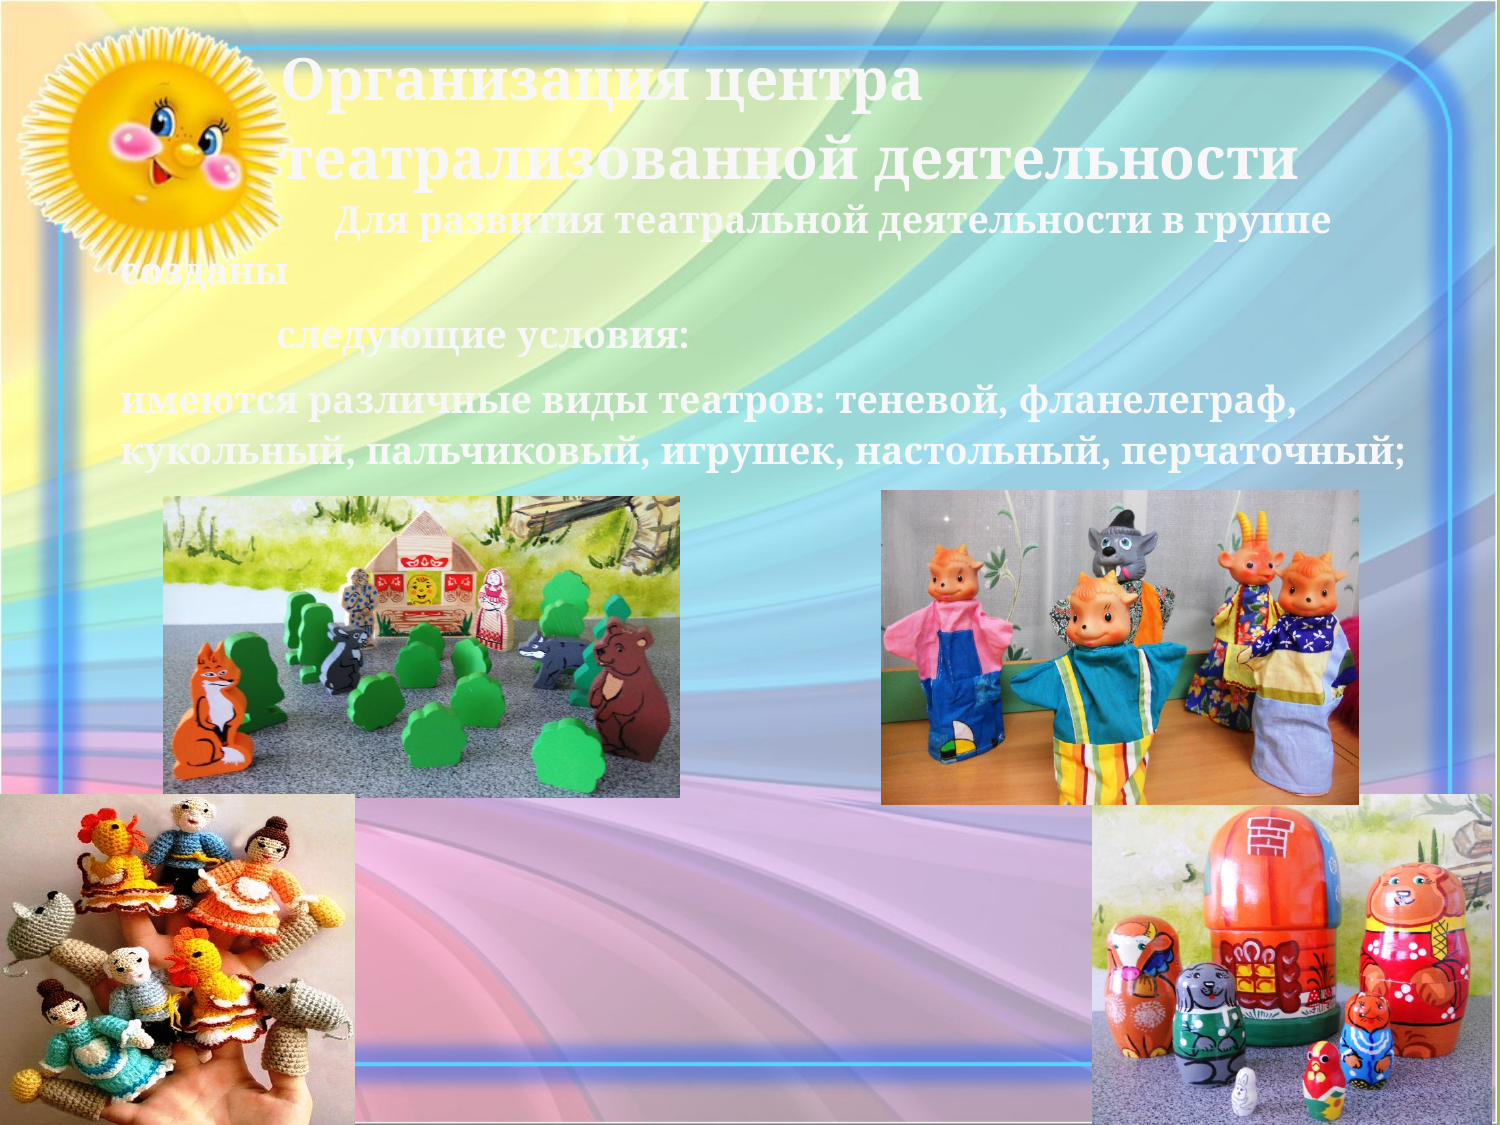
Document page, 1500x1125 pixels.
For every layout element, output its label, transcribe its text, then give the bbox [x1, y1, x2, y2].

picture [0, 0, 1497, 1125]
text_box Организация центра театрализованной деятельности [265, 30, 1368, 186]
text_box Для развития театральной деятельности в группе созданы следующие условия: имеются различные виды театров: теневой, фланелеграф, кукольный, пальчиковый, игрушек, настольный, перчаточный; [105, 186, 1425, 409]
